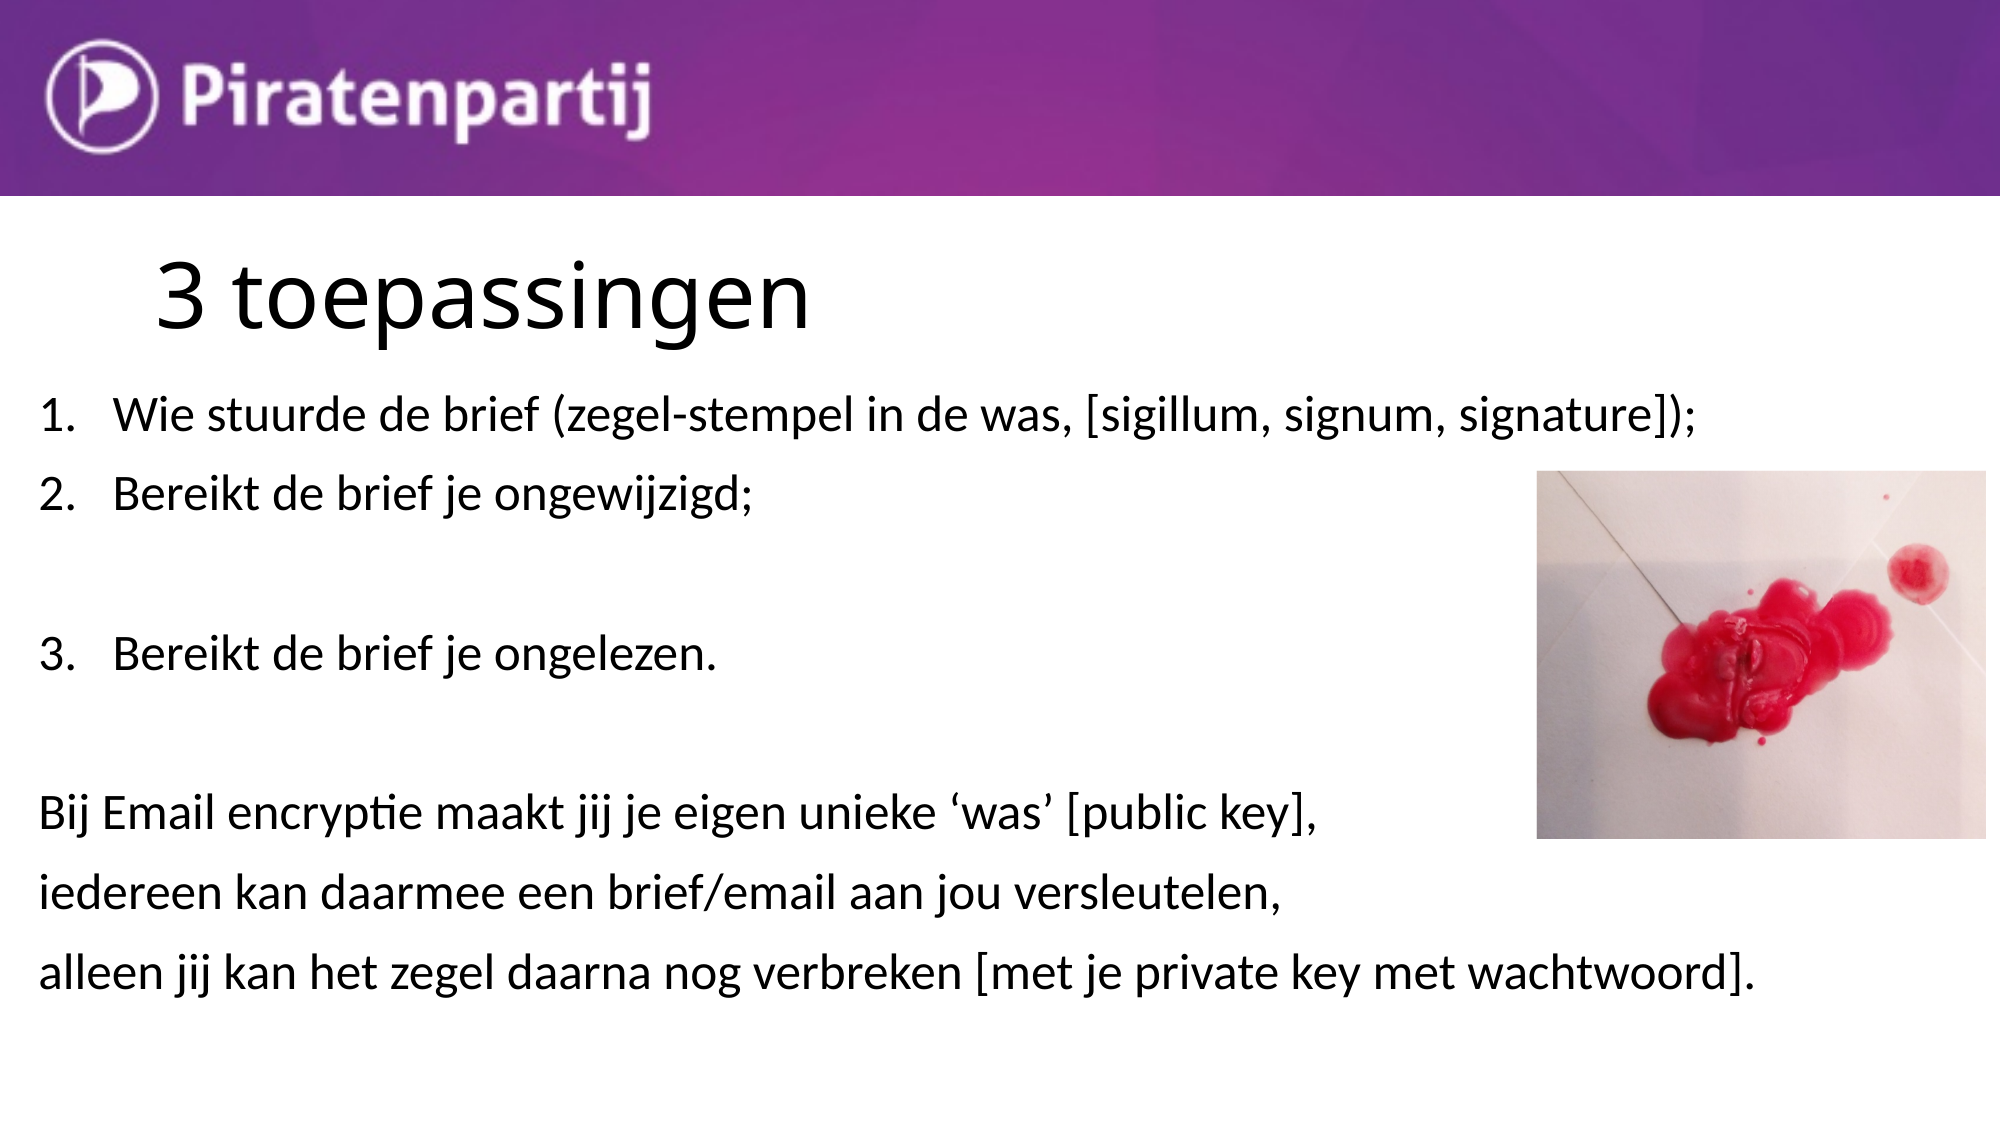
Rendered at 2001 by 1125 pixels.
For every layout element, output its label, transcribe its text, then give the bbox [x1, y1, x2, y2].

picture [0, 0, 2000, 196]
list Wie stuurde de brief (zegel-stempel in de was, [sigillum, signum, signature]); Bereikt de brief je ongewijzigd; Bereikt de brief je ongelezen. Bij Email encryptie maakt jij je eigen unieke ‘was’ [public key], iedereen kan daarmee een brief/email aan jou versleutelen, alleen jij kan het zegel daarna nog verbreken [met je private key met wachtwoord]. [23, 372, 1953, 1014]
title 3 toepassingen [140, 195, 1866, 372]
picture [1536, 470, 1986, 839]
